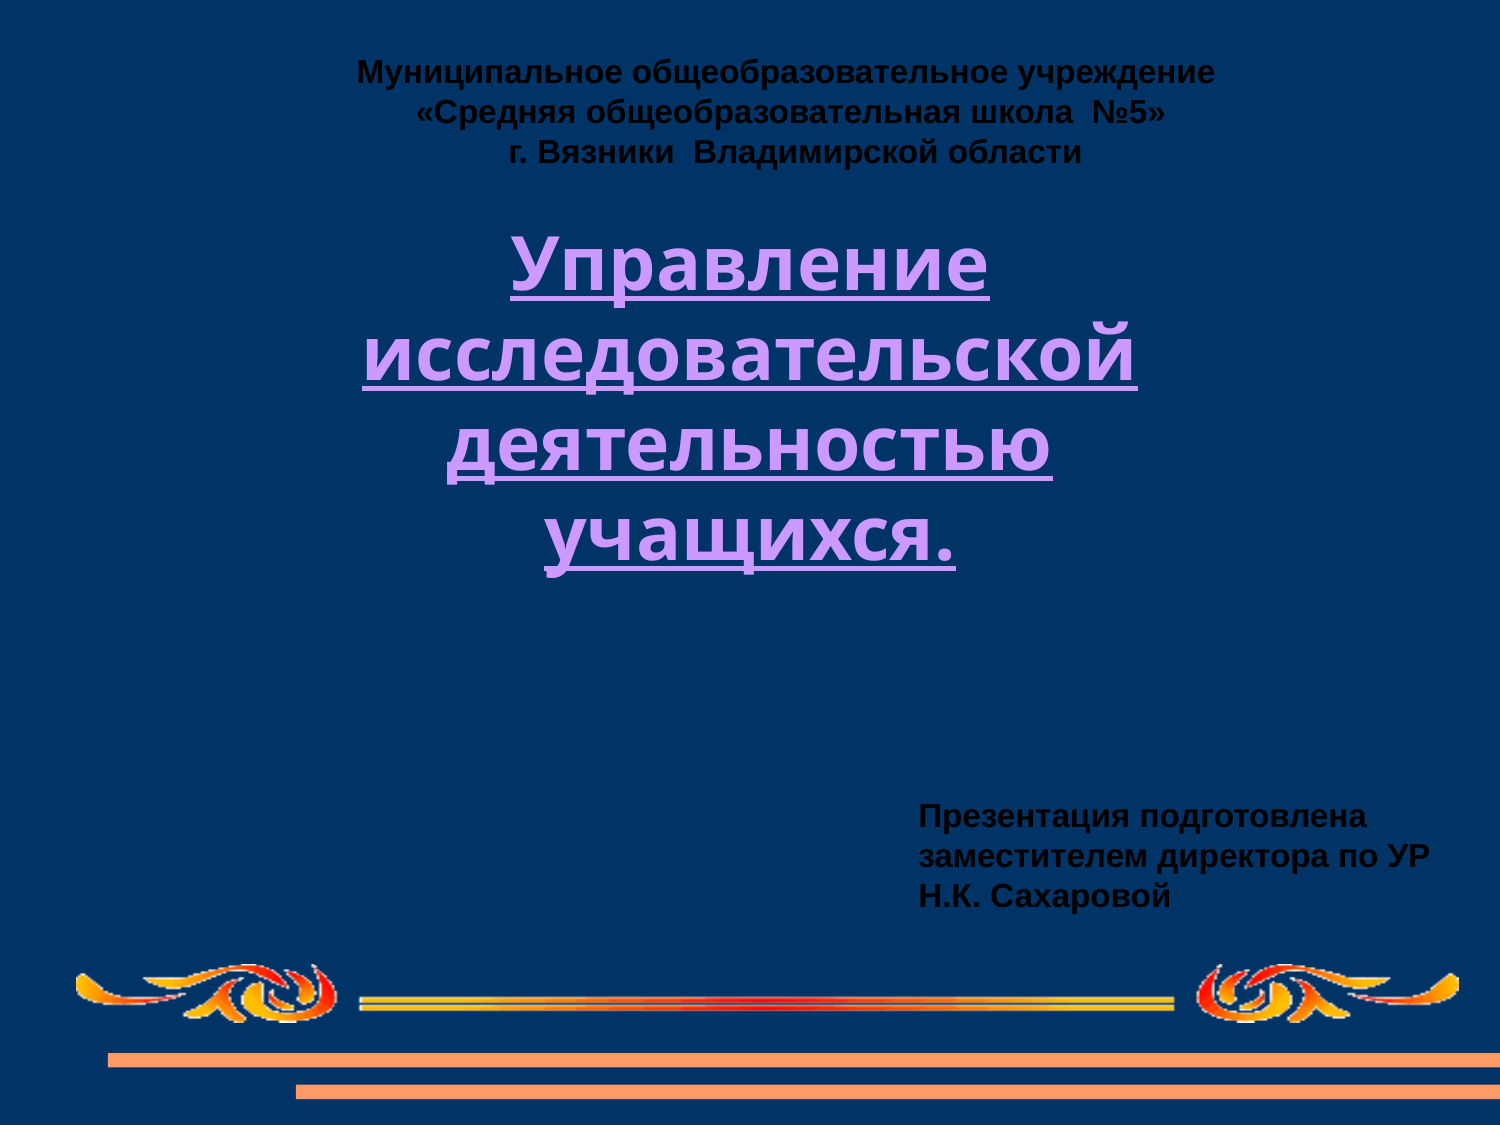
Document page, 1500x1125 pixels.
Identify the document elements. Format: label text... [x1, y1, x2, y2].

text_box Презентация подготовлена заместителем директора по УР Н.К. Сахаровой [903, 786, 1459, 922]
picture [76, 964, 1459, 1023]
text_box Управление исследовательской деятельностью учащихся. [88, 208, 1412, 728]
text_box Муниципальное общеобразовательное учреждение «Средняя общеобразовательная школа №5» г. Вязники Владимирской области [265, 42, 1317, 196]
